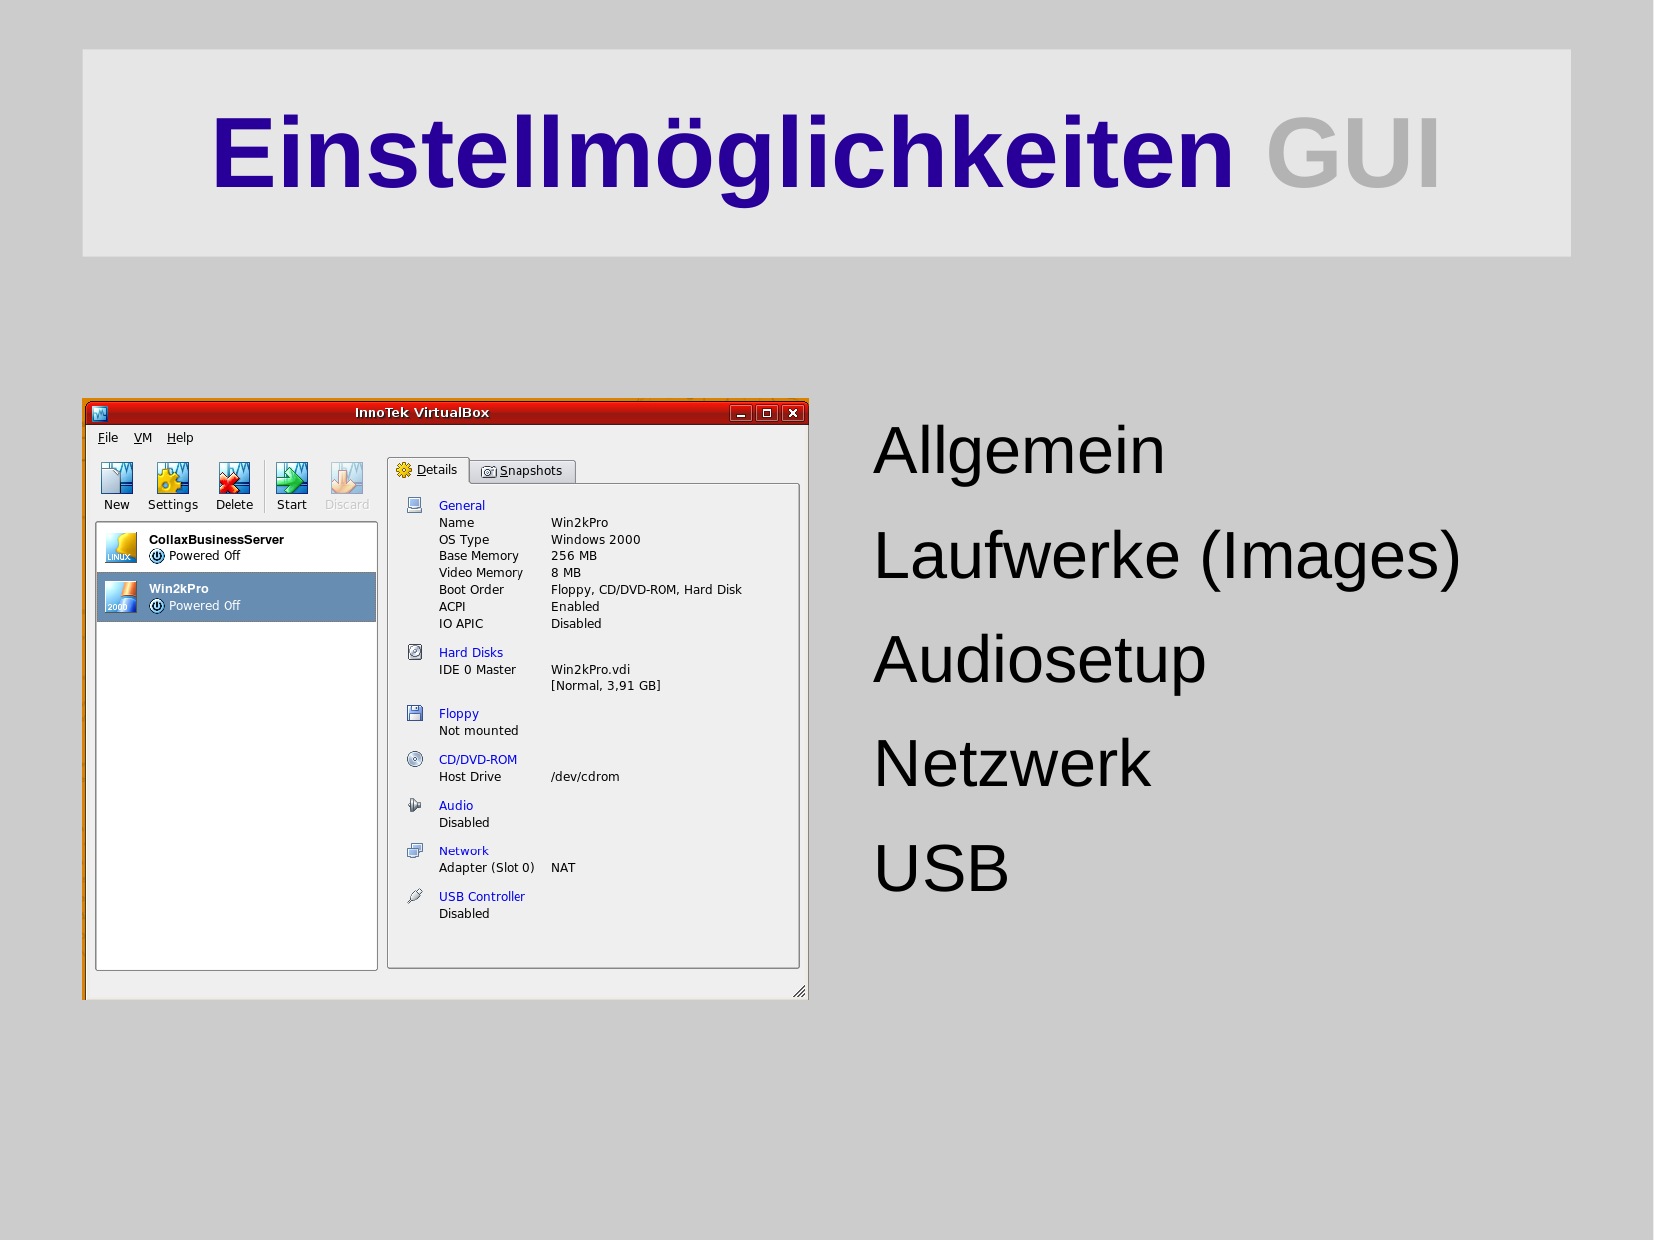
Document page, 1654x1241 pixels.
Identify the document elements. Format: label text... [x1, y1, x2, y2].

title Einstellmöglichkeiten GUI [82, 49, 1571, 257]
picture [82, 398, 809, 1000]
list Allgemein Laufwerke (Images) Audiosetup Netzwerk USB [856, 413, 1583, 980]
